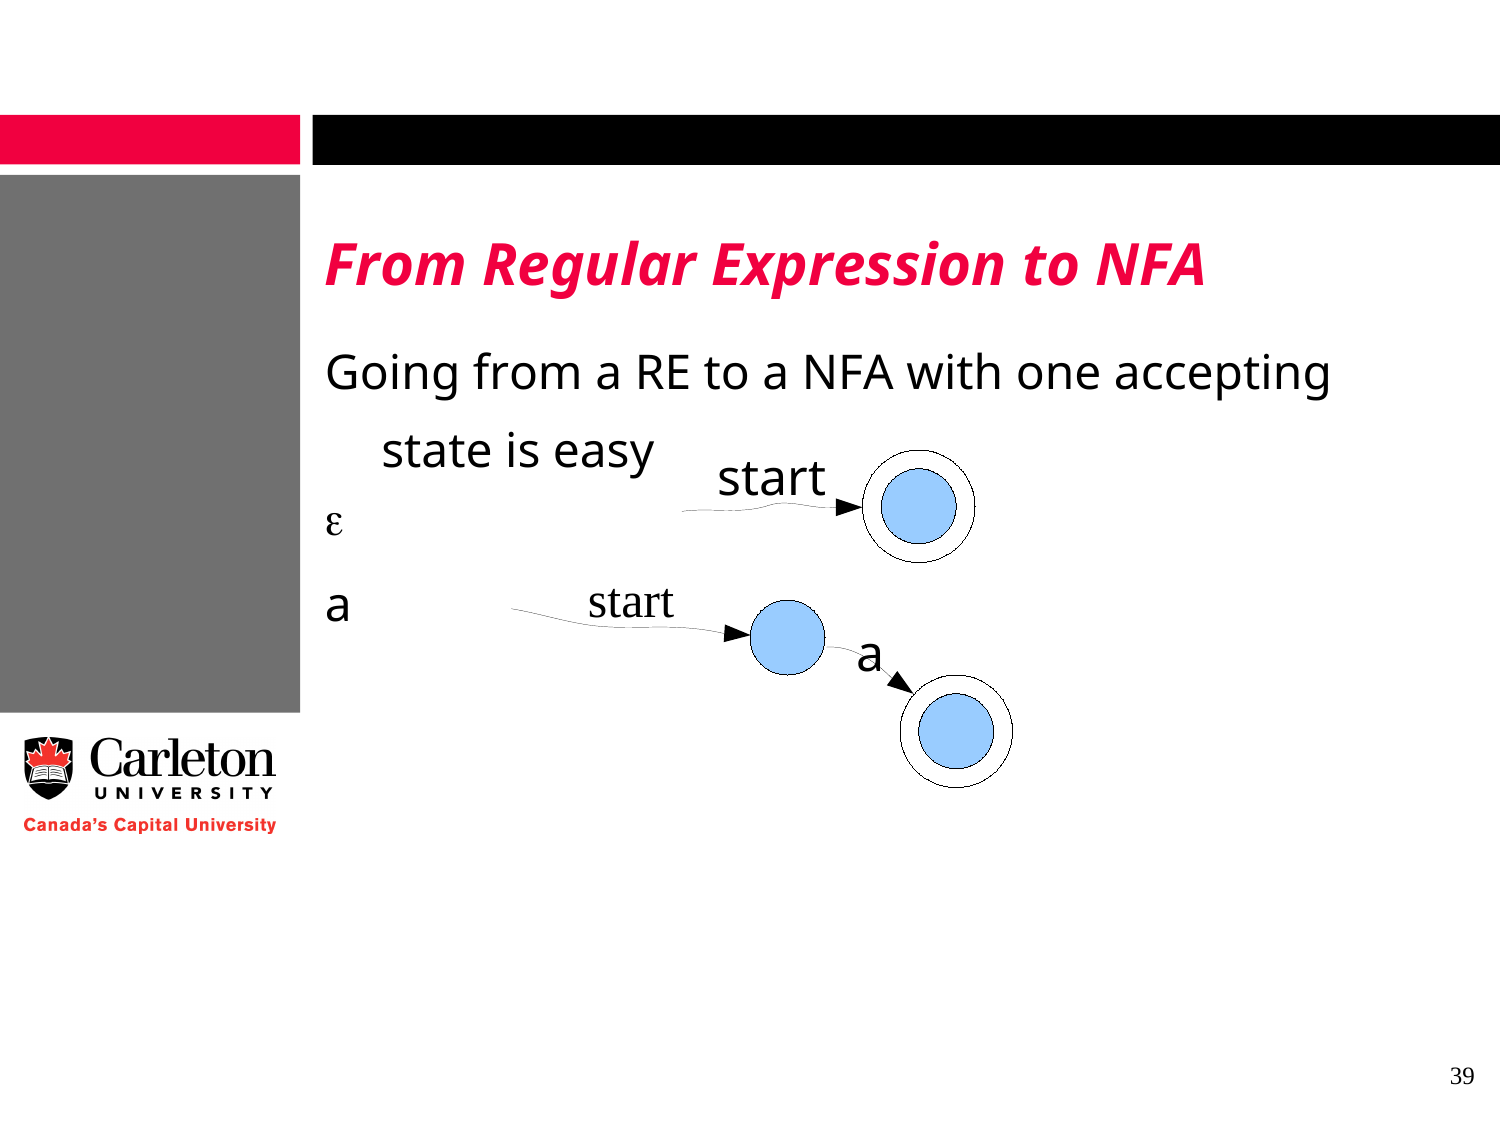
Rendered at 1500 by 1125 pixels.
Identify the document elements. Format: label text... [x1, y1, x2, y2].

picture [24, 737, 276, 834]
text_box [918, 693, 994, 769]
title From Regular Expression to NFA [324, 194, 1450, 324]
list Going from a RE to a NFA with one accepting state is easy e a [324, 324, 1450, 1036]
text_box [750, 600, 826, 676]
text_box [881, 468, 957, 544]
